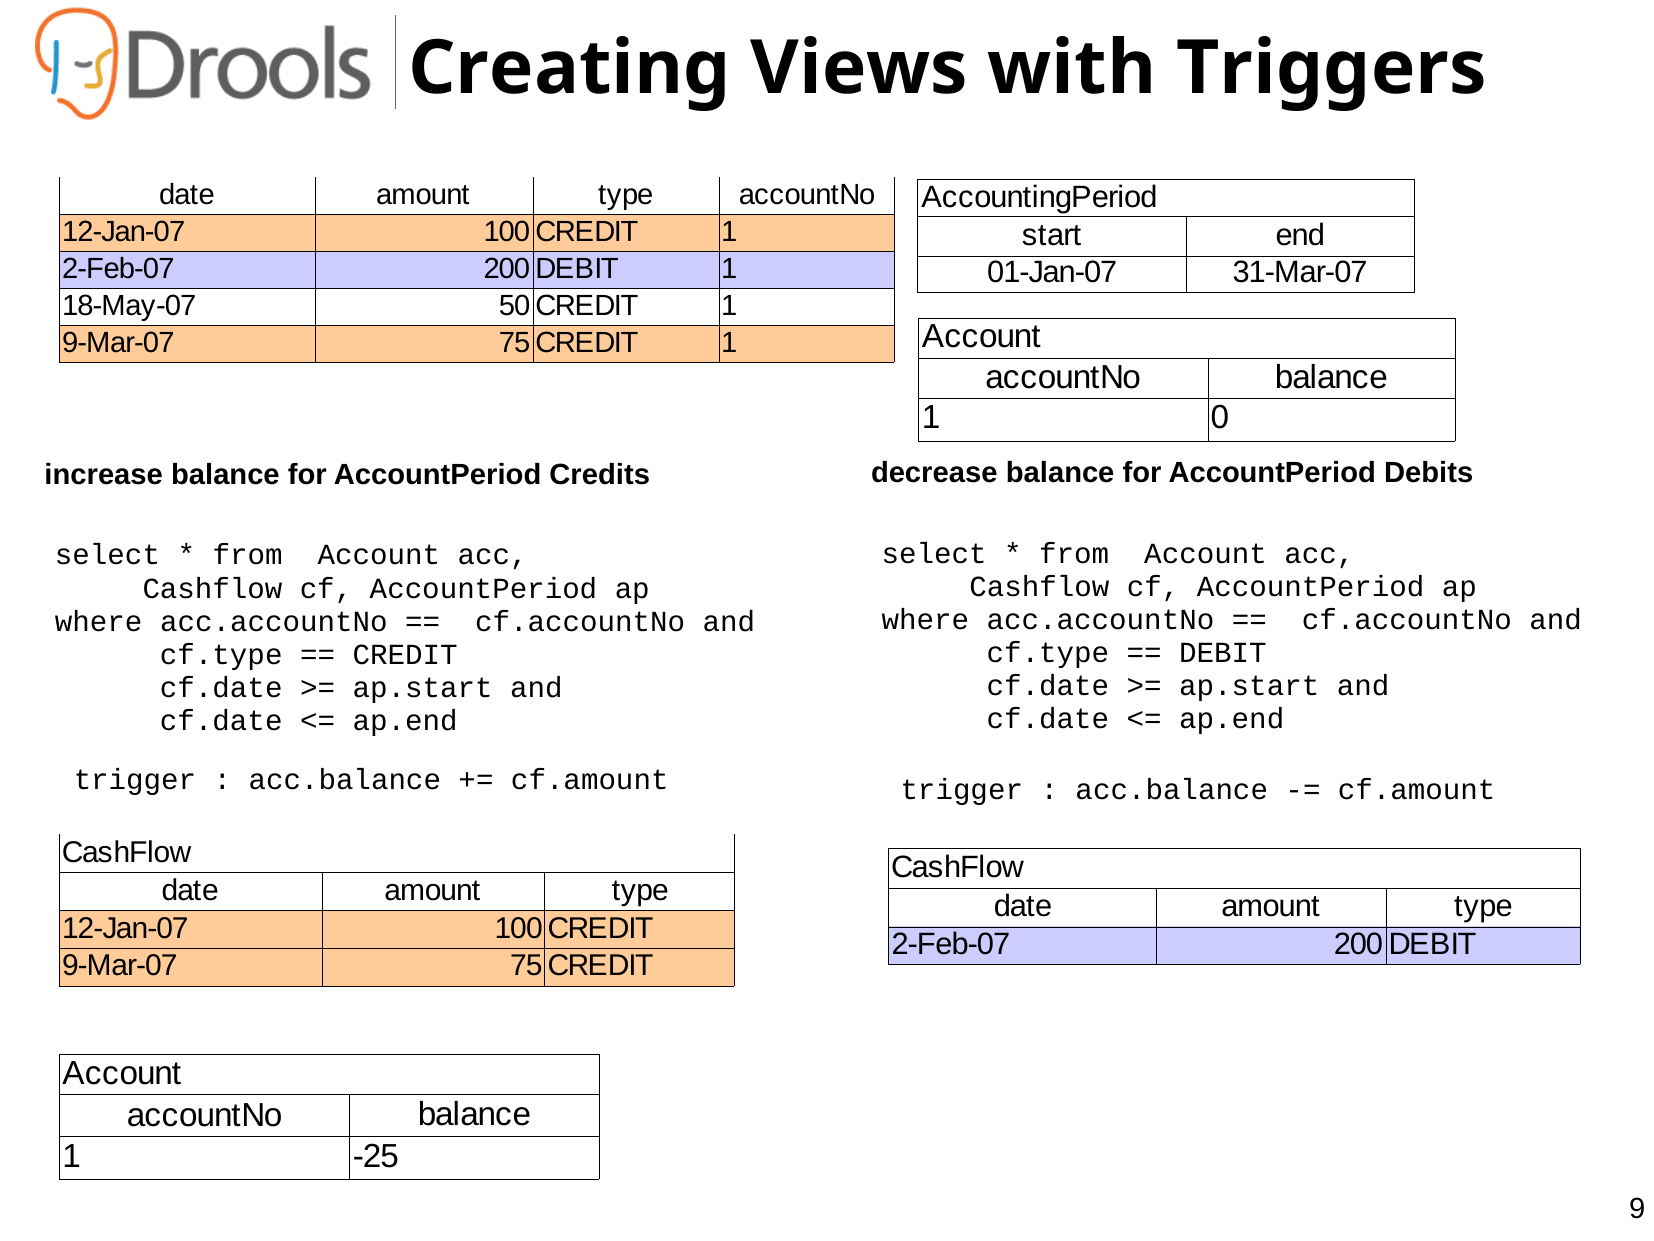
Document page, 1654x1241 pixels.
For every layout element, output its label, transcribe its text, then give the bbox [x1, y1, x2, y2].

chart [59, 834, 739, 1182]
title Creating Views with Triggers [408, 10, 1625, 119]
text_box select * from Account acc, Cashflow cf, AccountPeriod ap where acc.accountNo == cf.accountNo and cf.type == CREDIT cf.date >= ap.start and cf.date <= ap.end [40, 533, 827, 736]
text_box increase balance for AccountPeriod Credits [29, 450, 768, 504]
chart [59, 177, 897, 402]
chart [915, 177, 1418, 296]
picture [29, 0, 384, 126]
chart [915, 314, 1459, 443]
text_box decrease balance for AccountPeriod Debits [856, 448, 1565, 502]
text_box trigger : acc.balance += cf.amount [59, 757, 709, 817]
text_box trigger : acc.balance -= cf.amount [885, 767, 1565, 827]
text_box select * from Account acc, Cashflow cf, AccountPeriod ap where acc.accountNo == cf.accountNo and cf.type == DEBIT cf.date >= ap.start and cf.date <= ap.end [866, 531, 1654, 734]
chart [885, 846, 1584, 1083]
